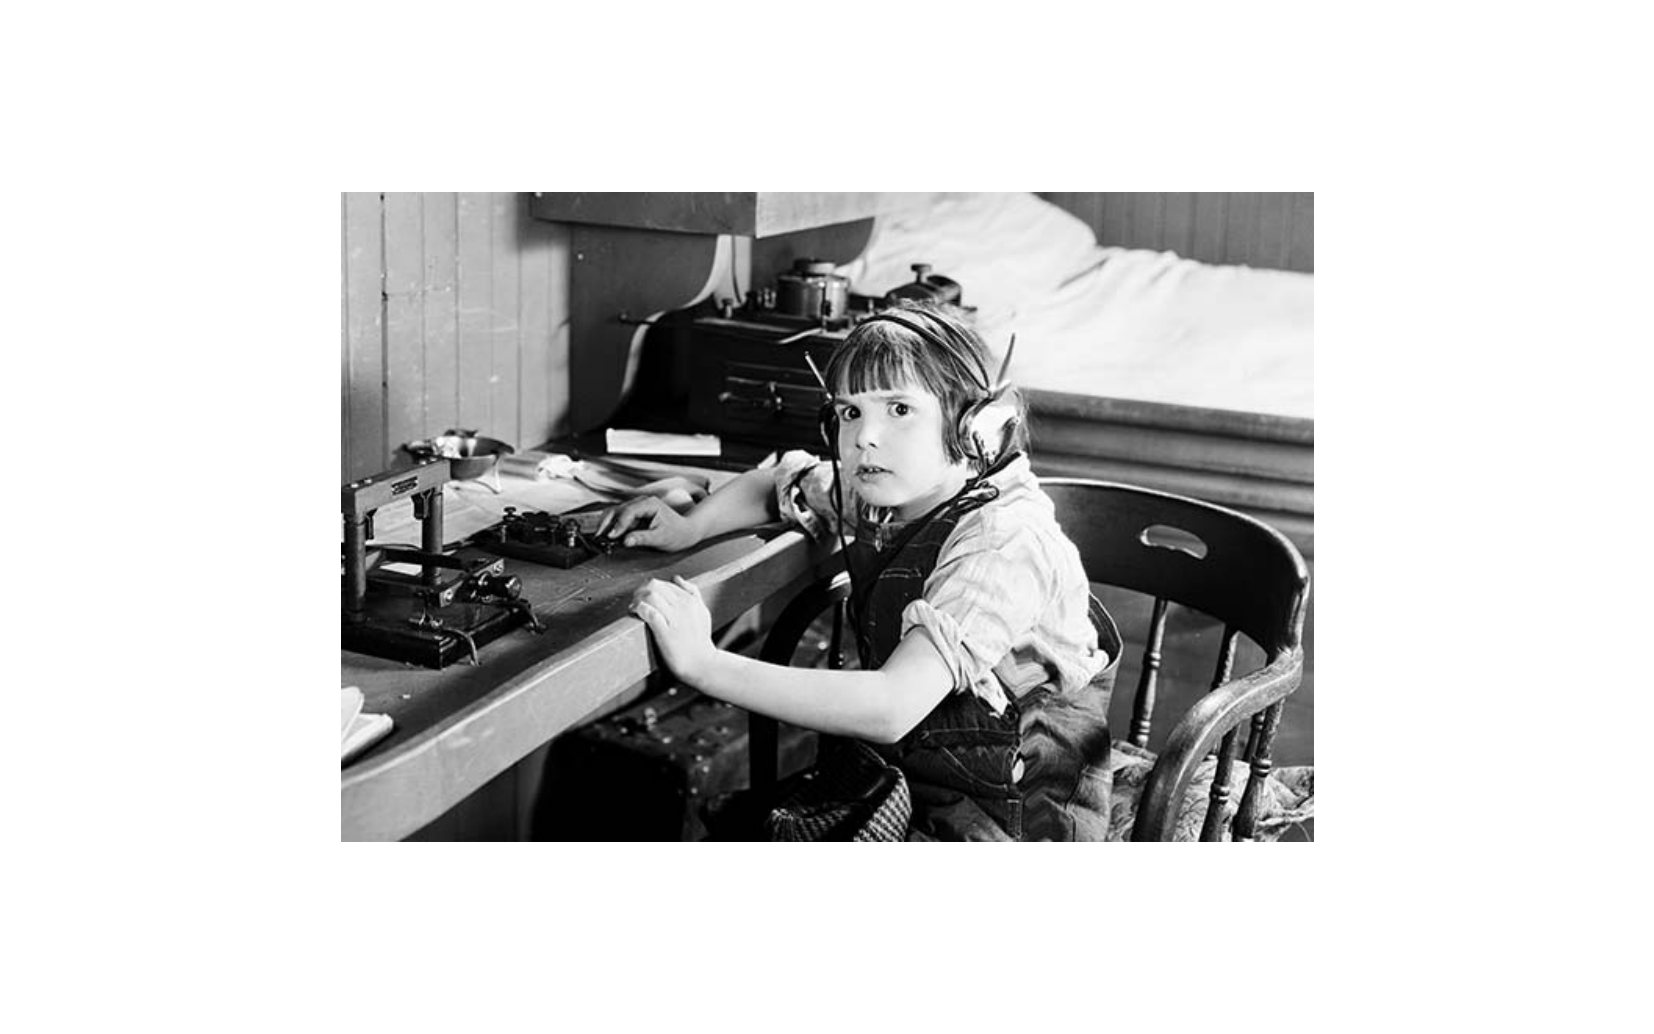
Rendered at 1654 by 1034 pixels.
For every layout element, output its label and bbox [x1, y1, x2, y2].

picture [341, 192, 1314, 842]
